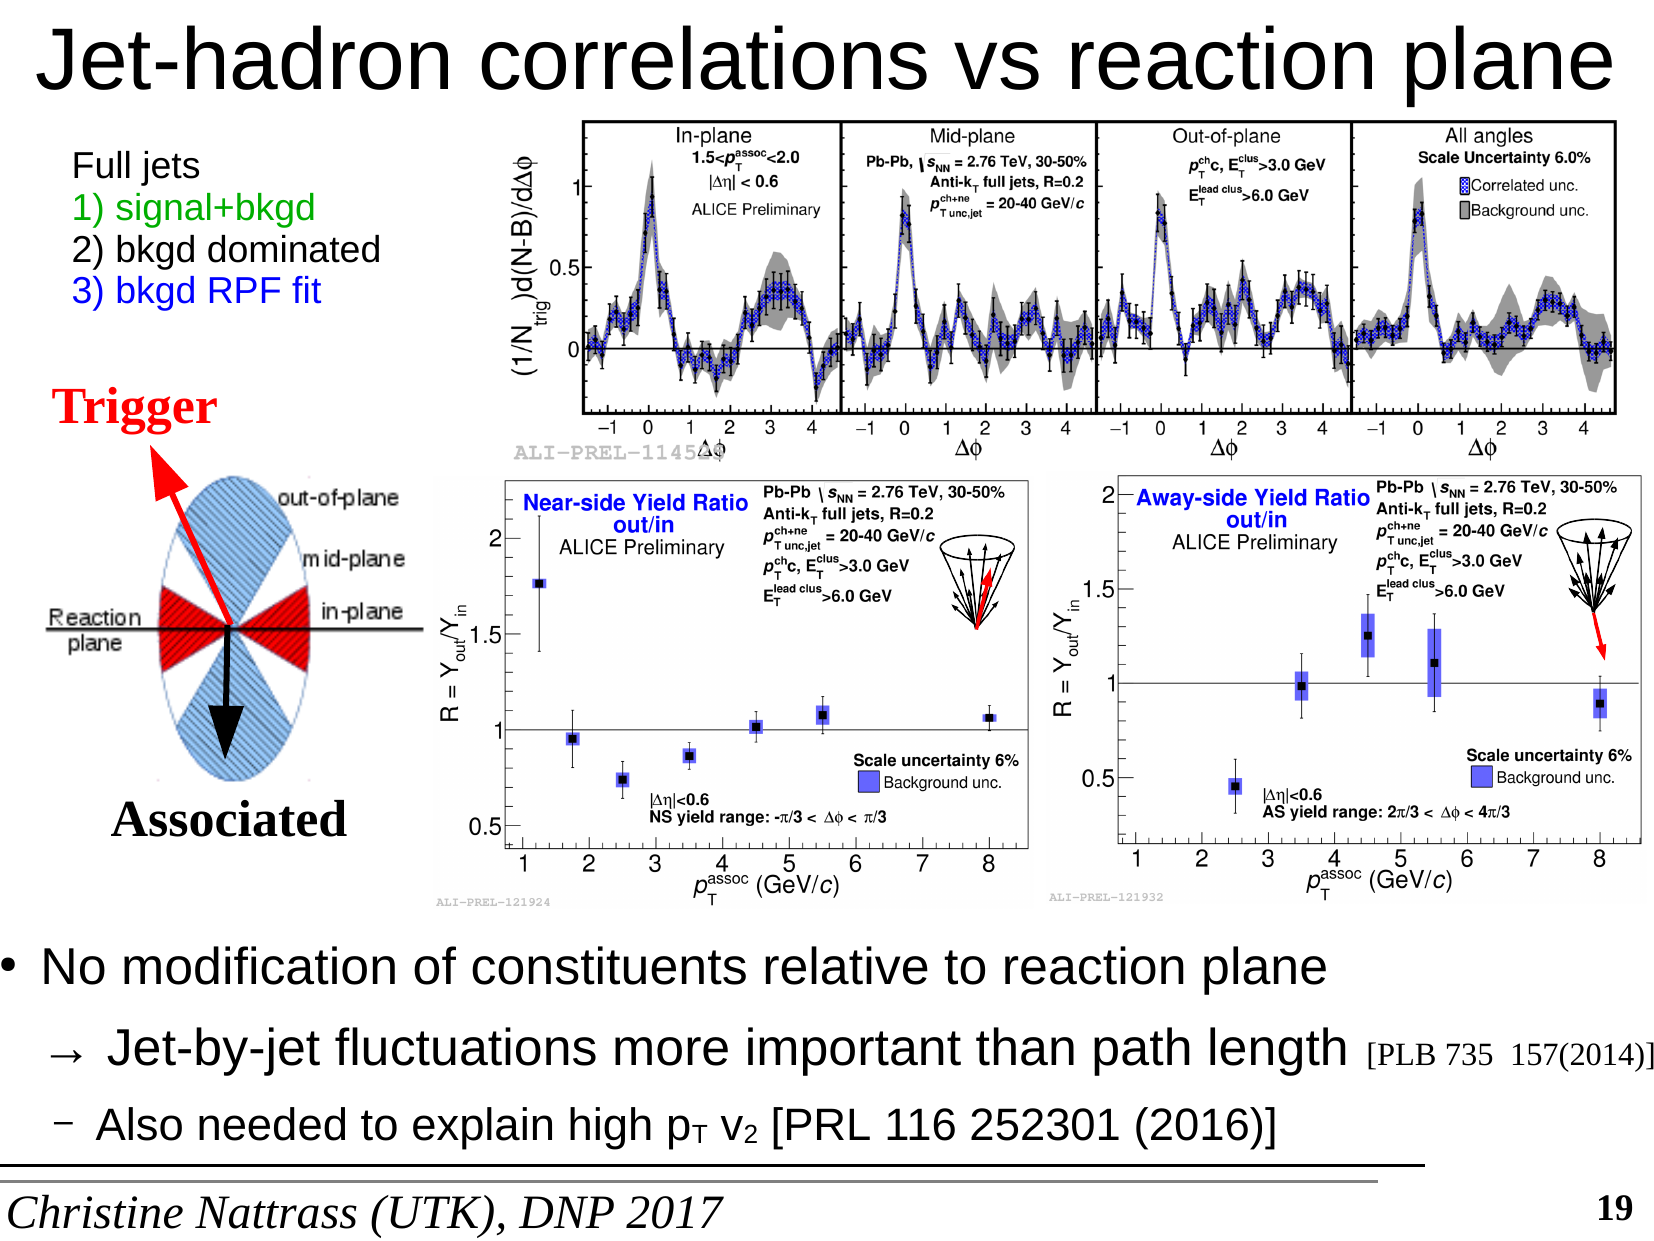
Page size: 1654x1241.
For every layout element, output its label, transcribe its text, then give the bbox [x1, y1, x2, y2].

picture [1046, 471, 1647, 904]
picture [508, 118, 1618, 465]
text_box Trigger [36, 369, 247, 443]
text_box Full jets 1) signal+bkgd 2) bkgd dominated 3) bkgd RPF fit [56, 137, 432, 423]
list No modification of constituents relative to reaction plane → Jet-by-jet fluctuations more important than path length [PLB 735 157(2014)] Also needed to explain high pT v2 [PRL 116 252301 (2016)] [0, 937, 1654, 1187]
text_box Associated [95, 783, 376, 914]
picture [15, 464, 1034, 909]
title Jet-hadron correlations vs reaction plane [35, 0, 1654, 160]
